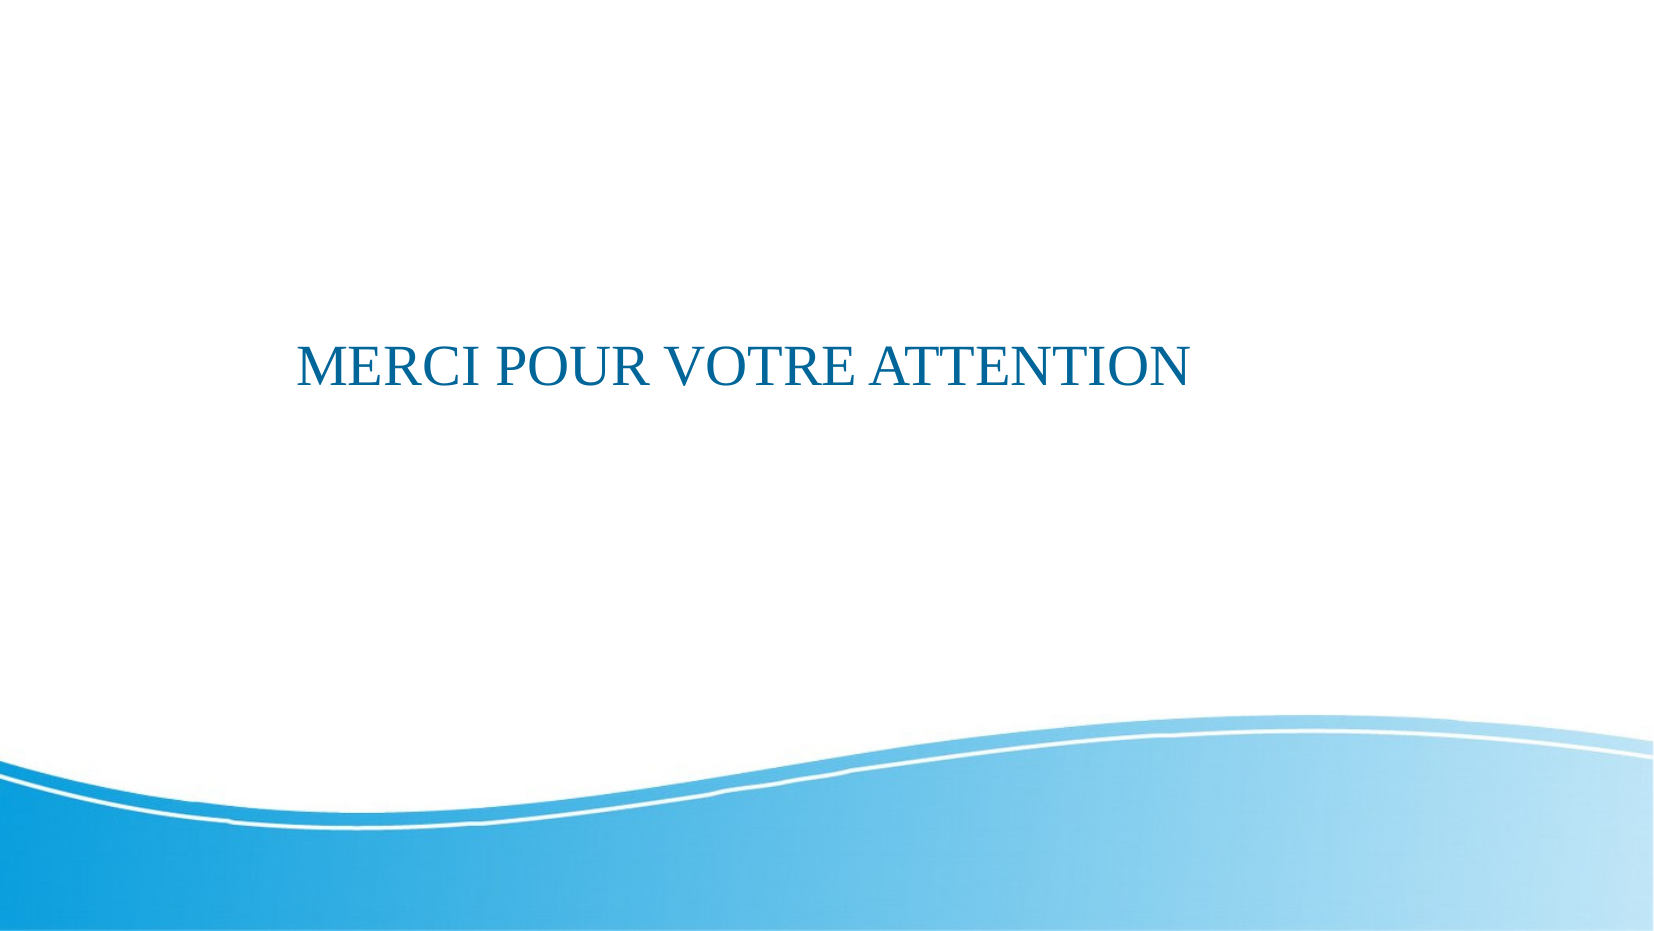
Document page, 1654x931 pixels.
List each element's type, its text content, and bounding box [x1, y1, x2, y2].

picture [0, 714, 1654, 931]
title MERCI POUR VOTRE ATTENTION [0, 288, 1489, 444]
